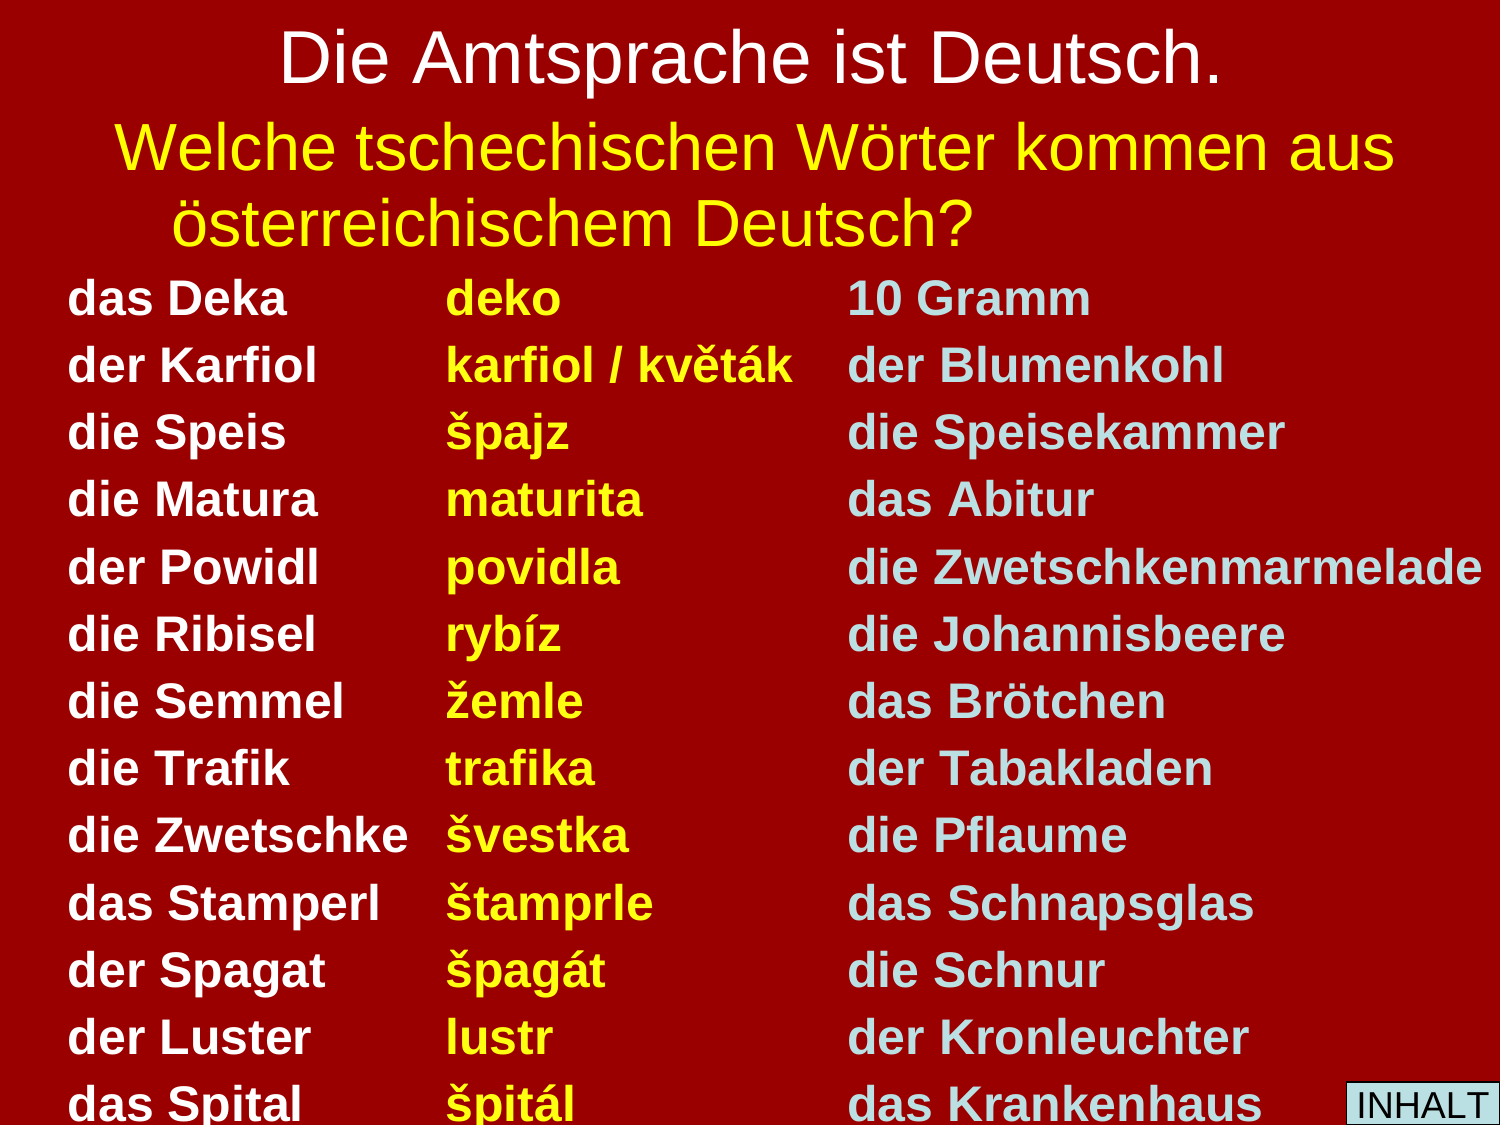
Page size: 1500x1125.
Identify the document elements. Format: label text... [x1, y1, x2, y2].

title Die Amtsprache ist Deutsch. [76, 0, 1427, 148]
text_box 10 Gramm der Blumenkohl die Speisekammer das Abitur die Zwetschkenmarmelade die Johannisbeere das Brötchen der Tabakladen die Pflaume das Schnapsglas die Schnur der Kronleuchter das Krankenhaus [832, 278, 1500, 1125]
list Welche tschechischen Wörter kommen aus österreichischem Deutsch? [100, 101, 1451, 278]
text_box das Deka der Karfiol die Speis die Matura der Powidl die Ribisel die Semmel die Trafik die Zwetschke das Stamperl der Spagat der Luster das Spital [53, 278, 430, 1125]
text_box INHALT [1346, 1082, 1500, 1125]
text_box deko karfiol / květák špajz maturita povidla rybíz žemle trafika švestka štamprle špagát lustr špitál [430, 278, 832, 1125]
